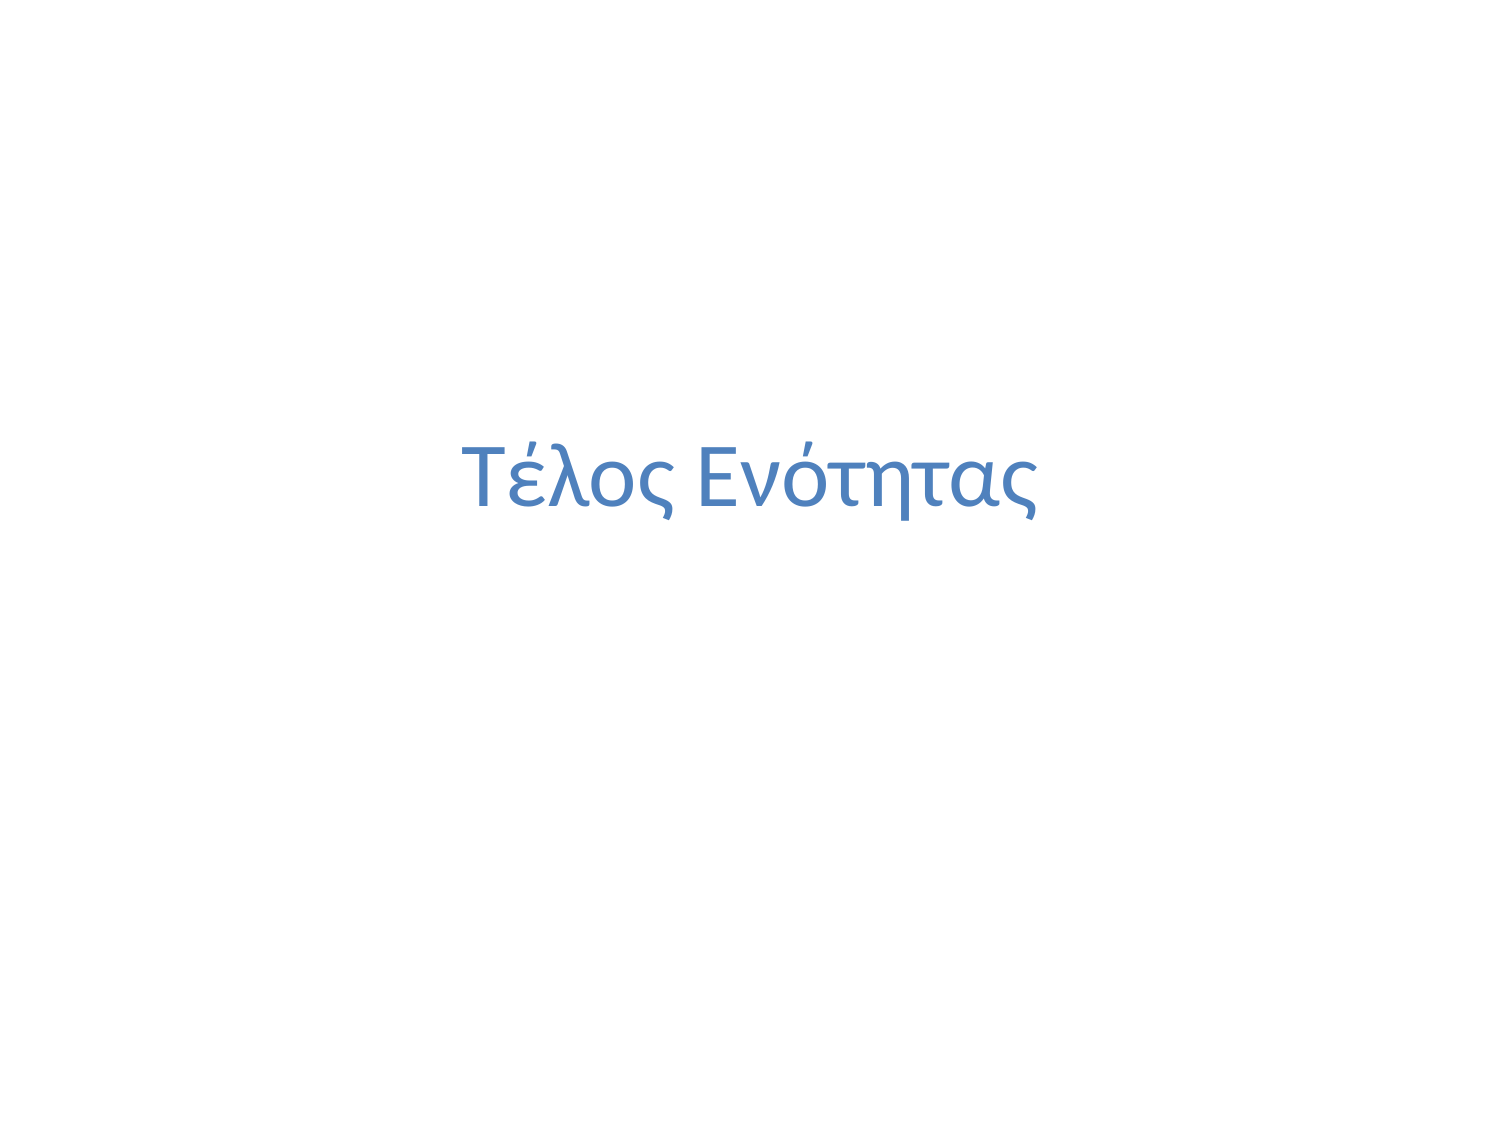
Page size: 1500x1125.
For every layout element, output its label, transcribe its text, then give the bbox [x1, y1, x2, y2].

title Τέλος Ενότητας [112, 349, 1388, 591]
